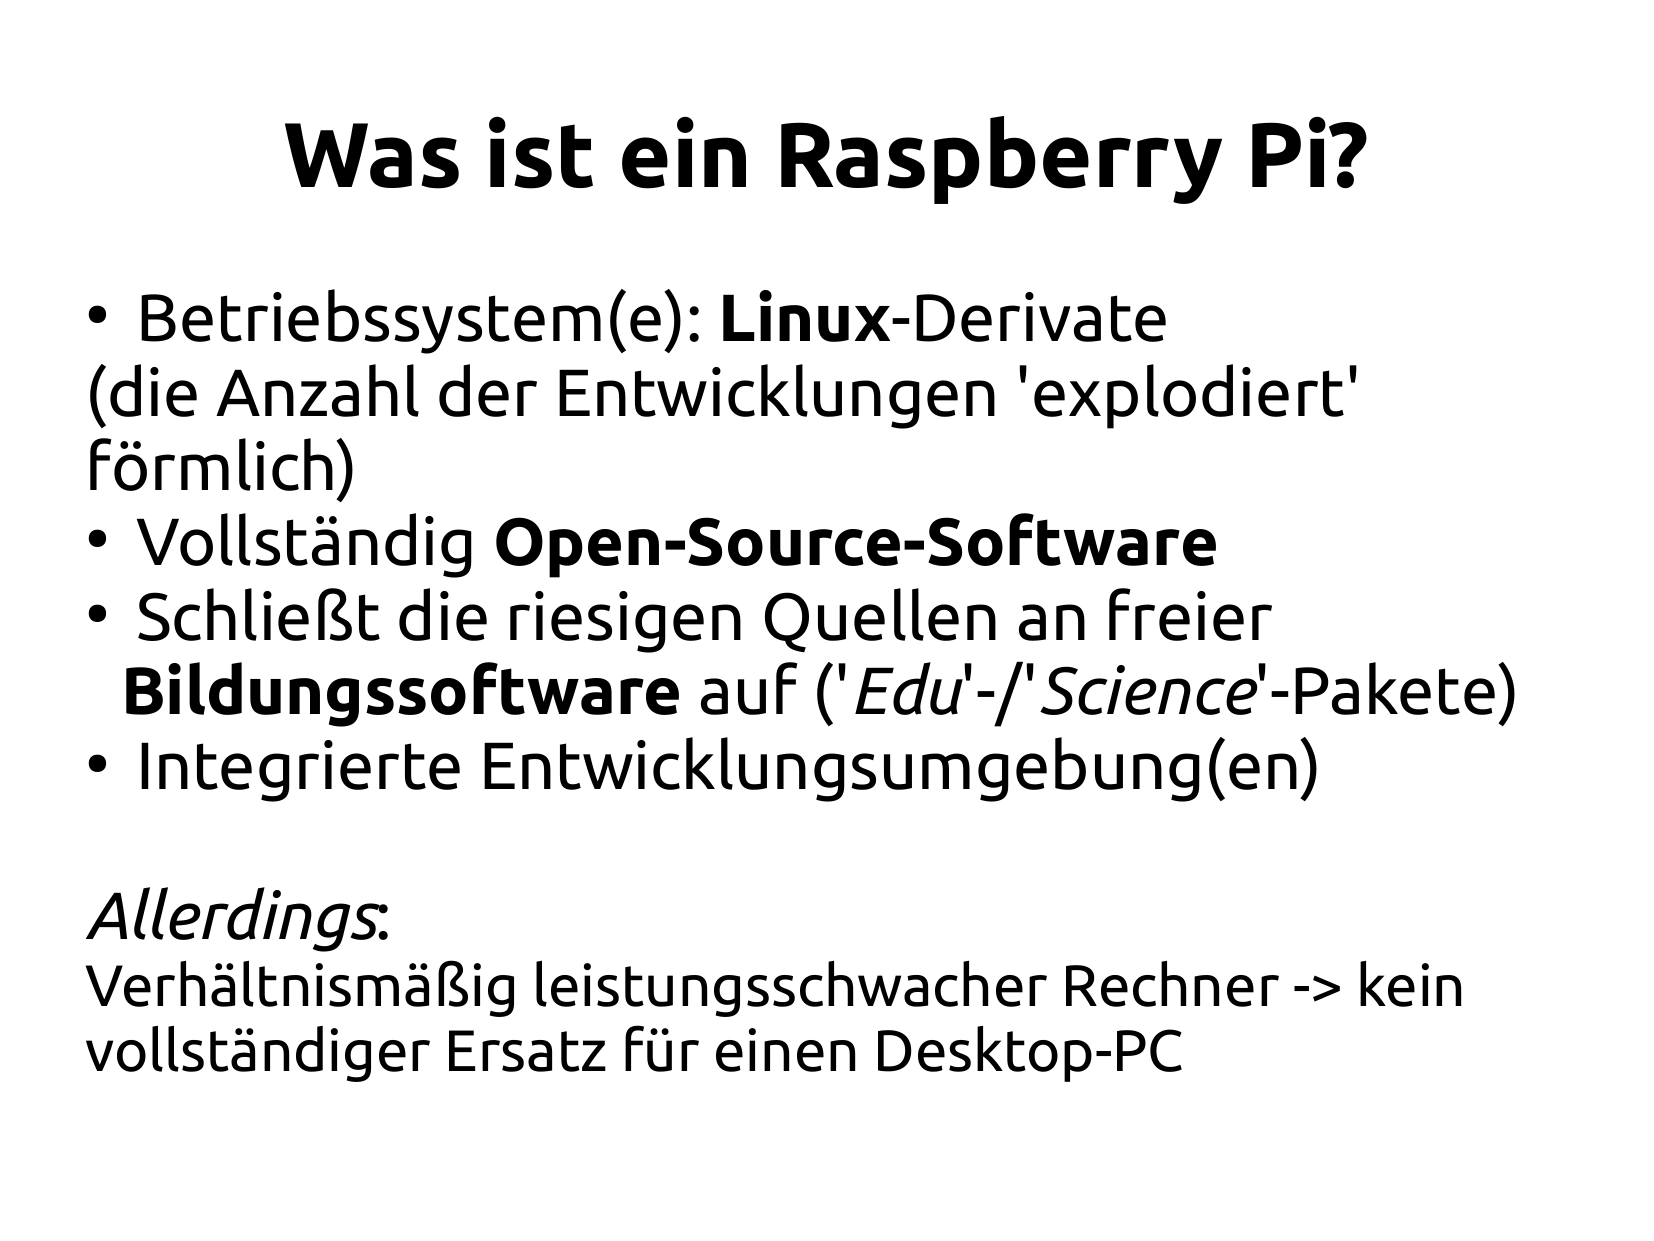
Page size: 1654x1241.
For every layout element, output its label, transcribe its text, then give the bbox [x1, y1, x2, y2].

text_box Betriebssystem(e): Linux-Derivate (die Anzahl der Entwicklungen 'explodiert' förmlich) Vollständig Open-Source-Software Schließt die riesigen Quellen an freier Bildungssoftware auf ('Edu'-/'Science'-Pakete) Integrierte Entwicklungsumgebung(en) Allerdings: Verhältnismäßig leistungsschwacher Rechner -> kein vollständiger Ersatz für einen Desktop-PC [70, 271, 1607, 1182]
title Was ist ein Raspberry Pi? [82, 49, 1571, 257]
